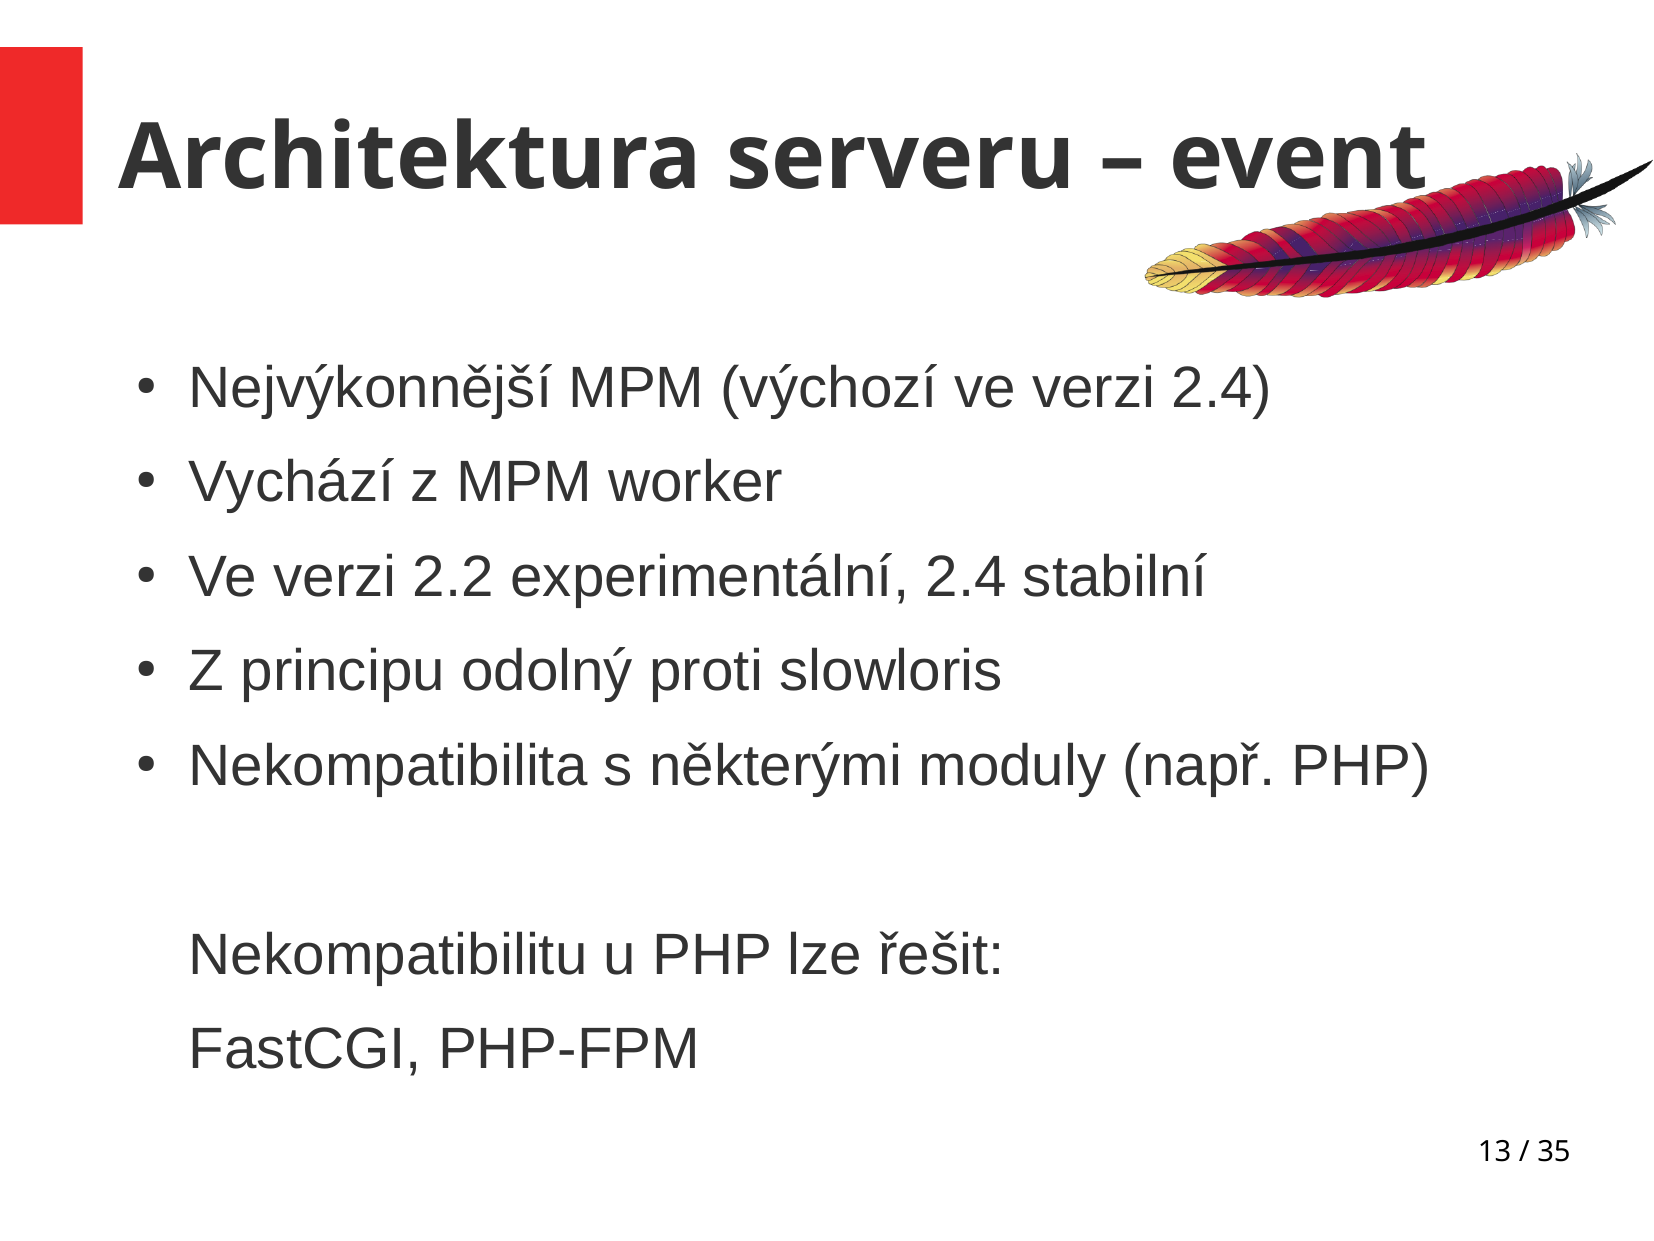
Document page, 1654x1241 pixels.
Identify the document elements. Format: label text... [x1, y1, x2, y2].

title Architektura serveru – event [118, 49, 1571, 257]
picture [1144, 153, 1654, 298]
list Nejvýkonnější MPM (výchozí ve verzi 2.4) Vychází z MPM worker Ve verzi 2.2 experimentální, 2.4 stabilní Z principu odolný proti slowloris Nekompatibilita s některými moduly (např. PHP) Nekompatibilitu u PHP lze řešit: FastCGI, PHP-FPM [118, 354, 1536, 1074]
